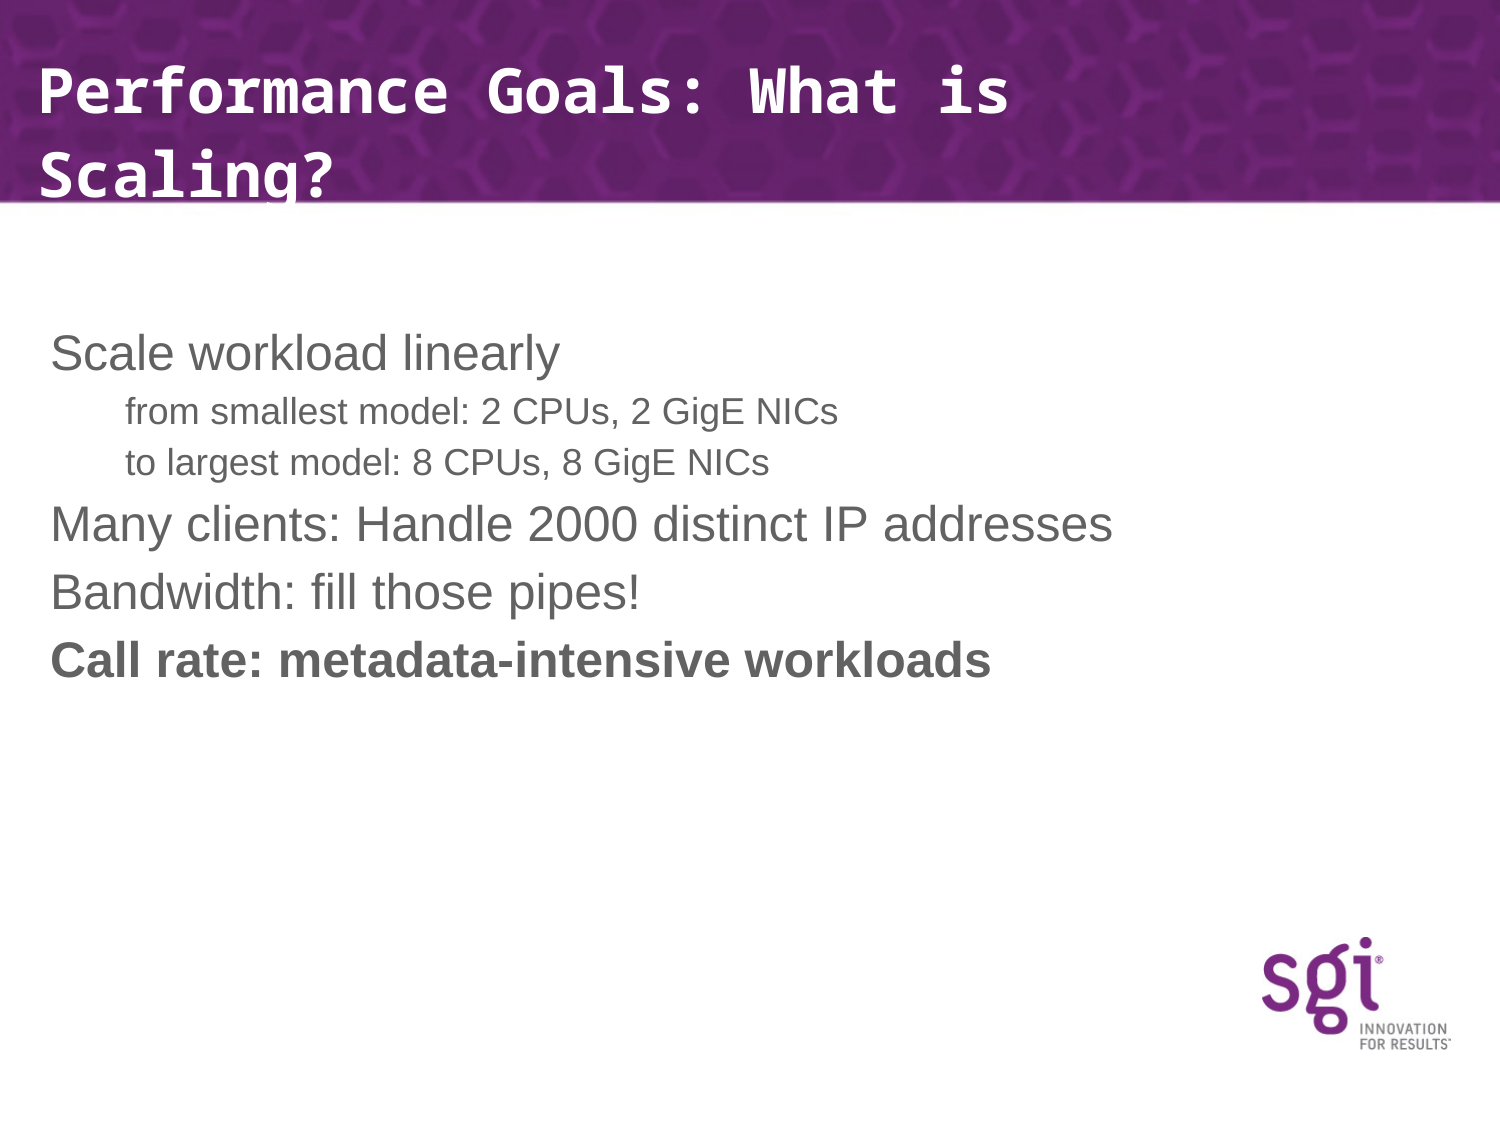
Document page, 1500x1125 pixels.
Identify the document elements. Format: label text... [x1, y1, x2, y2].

list Scale workload linearly from smallest model: 2 CPUs, 2 GigE NICs to largest model: 8 CPUs, 8 GigE NICs Many clients: Handle 2000 distinct IP addresses Bandwidth: fill those pipes! Call rate: metadata-intensive workloads [50, 324, 1326, 863]
title Performance Goals: What is Scaling? [37, 37, 1313, 226]
picture [0, 0, 1500, 1050]
